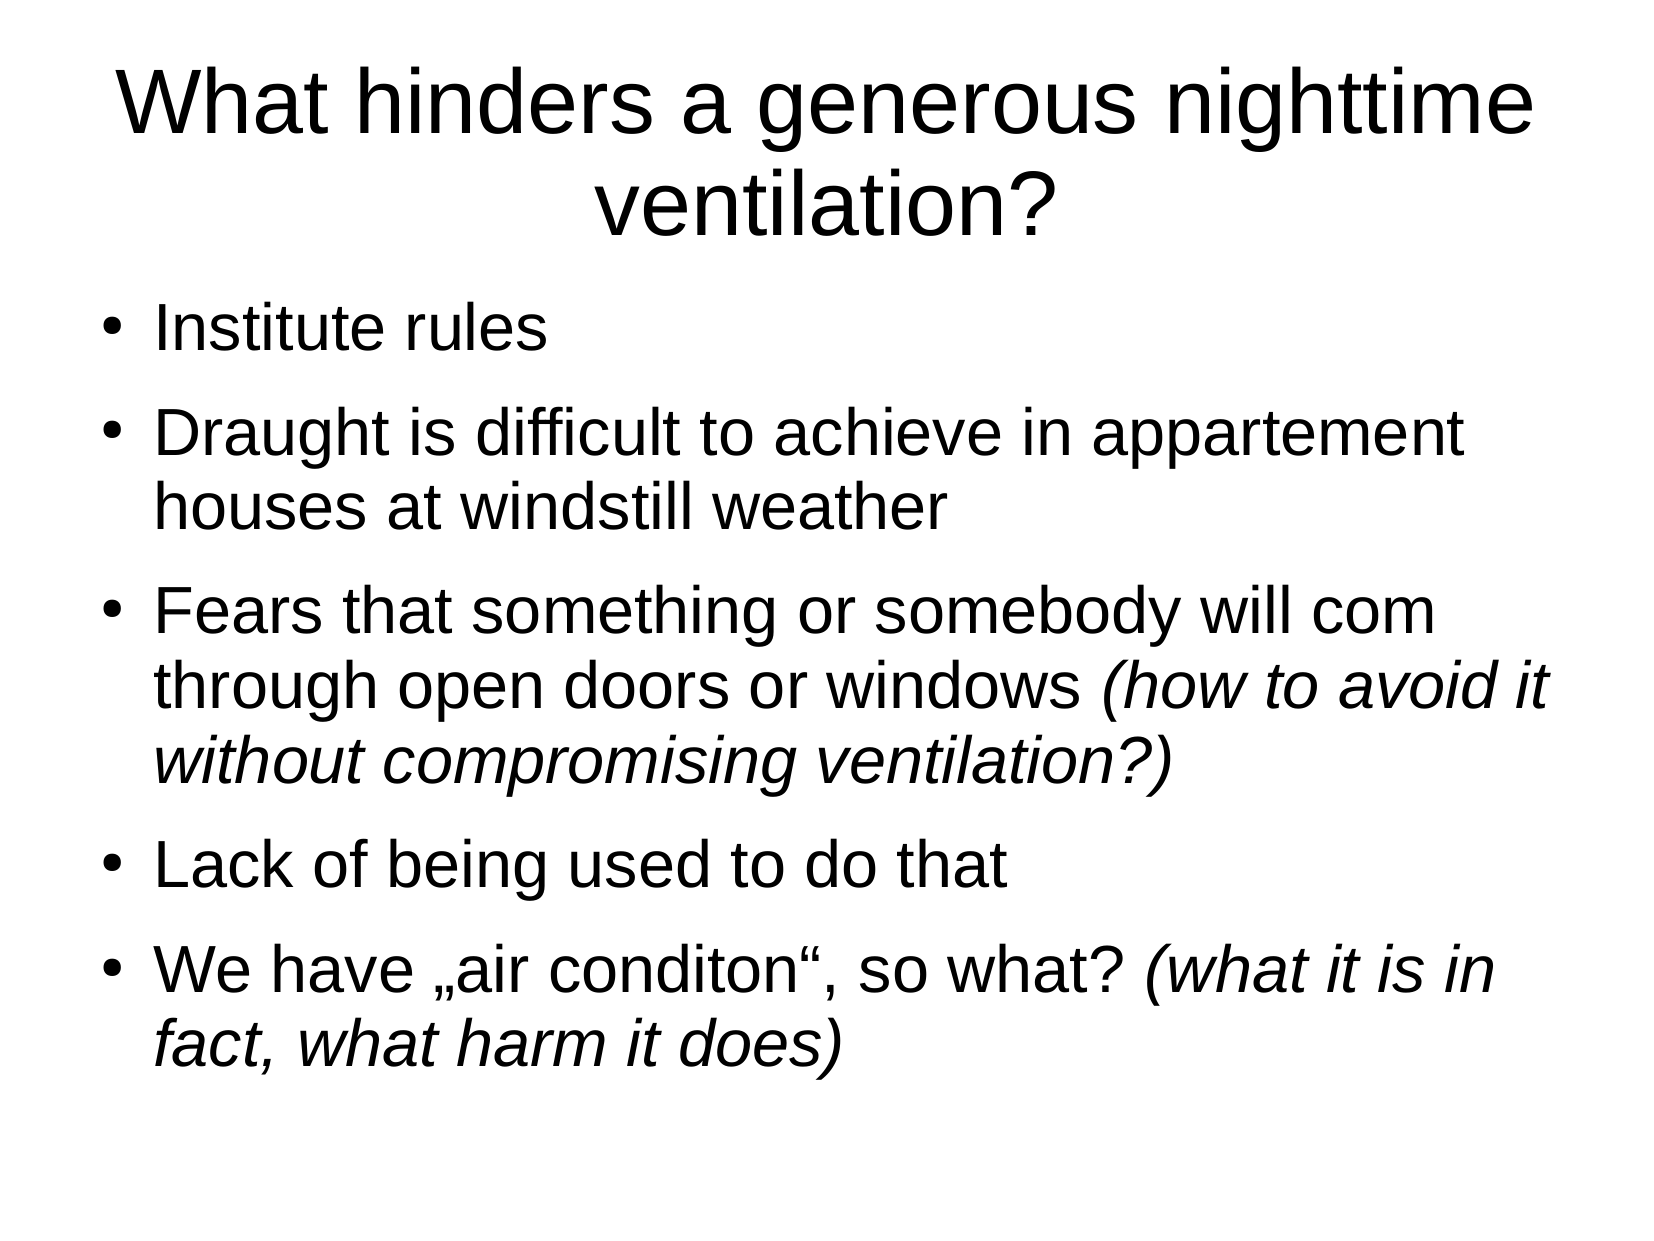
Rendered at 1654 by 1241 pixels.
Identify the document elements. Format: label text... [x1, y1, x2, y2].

list Institute rules Draught is difficult to achieve in appartement houses at windstill weather Fears that something or somebody will com through open doors or windows (how to avoid it without compromising ventilation?) Lack of being used to do that We have „air conditon“, so what? (what it is in fact, what harm it does) [82, 290, 1571, 1109]
title What hinders a generous nighttime ventilation? [82, 49, 1571, 257]
